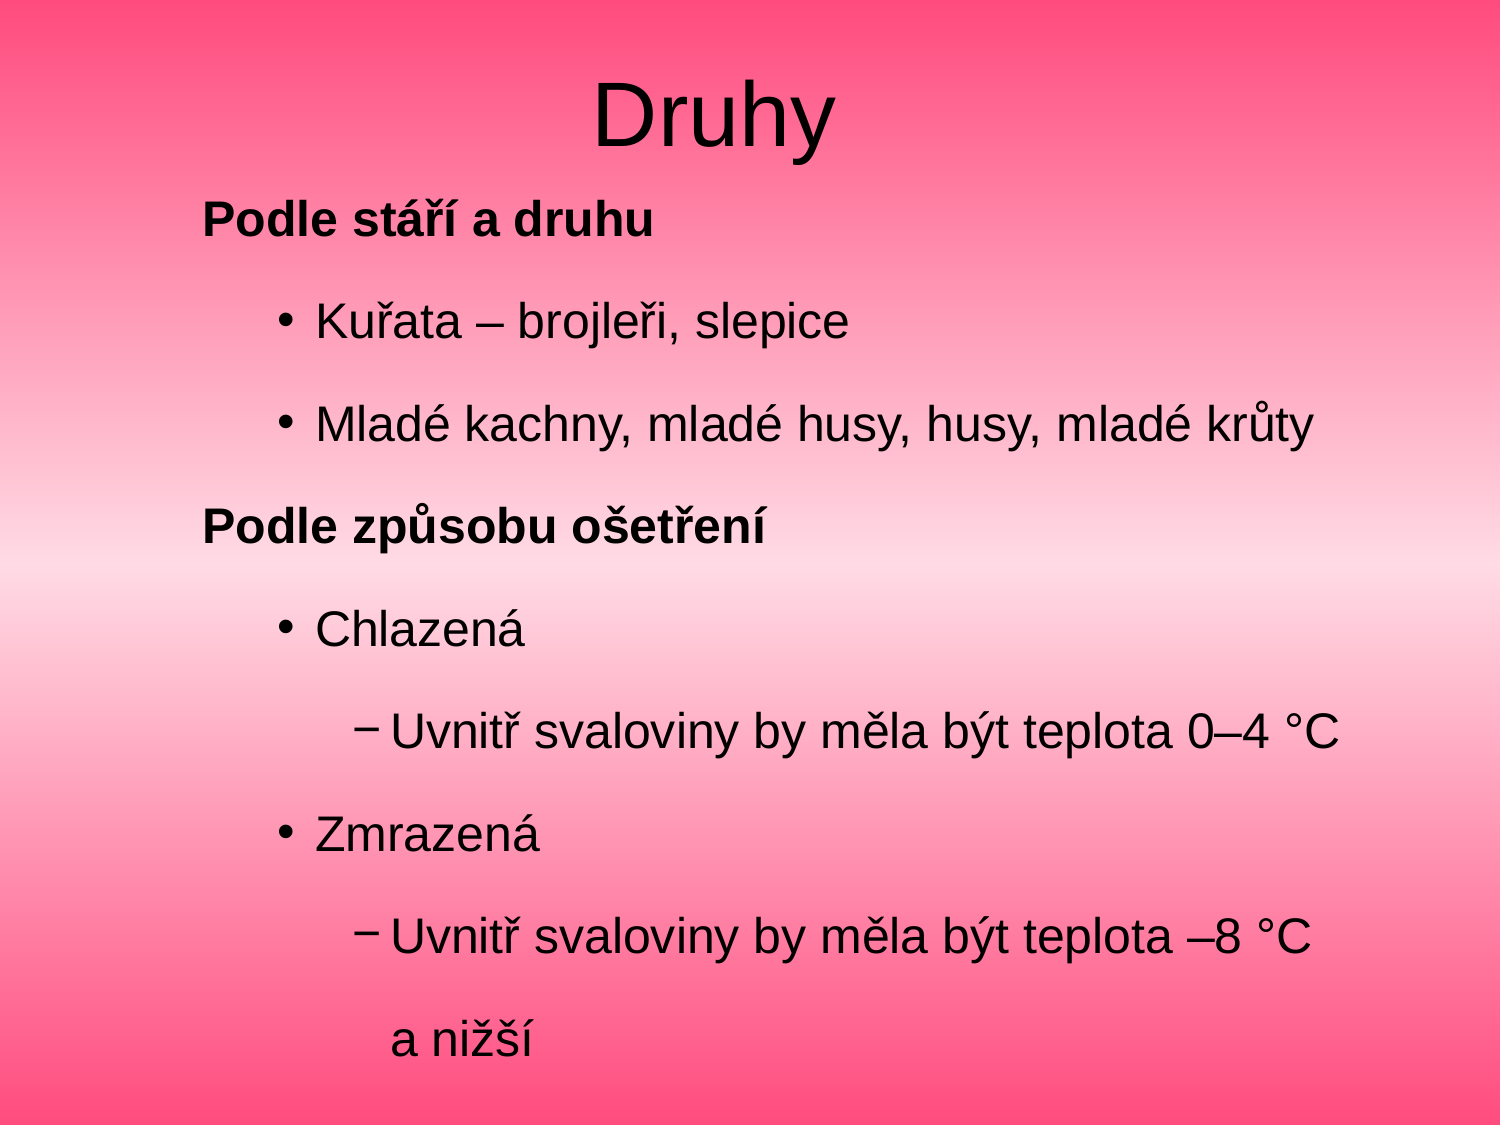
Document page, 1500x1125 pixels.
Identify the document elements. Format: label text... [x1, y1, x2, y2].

list Podle stáří a druhu Kuřata – brojleři, slepice Mladé kachny, mladé husy, husy, mladé krůty Podle způsobu ošetření Chlazená Uvnitř svaloviny by měla být teplota 0–4 °C Zmrazená Uvnitř svaloviny by měla být teplota –8 °C a nižší [112, 148, 1454, 1079]
title Druhy [76, 42, 1352, 176]
